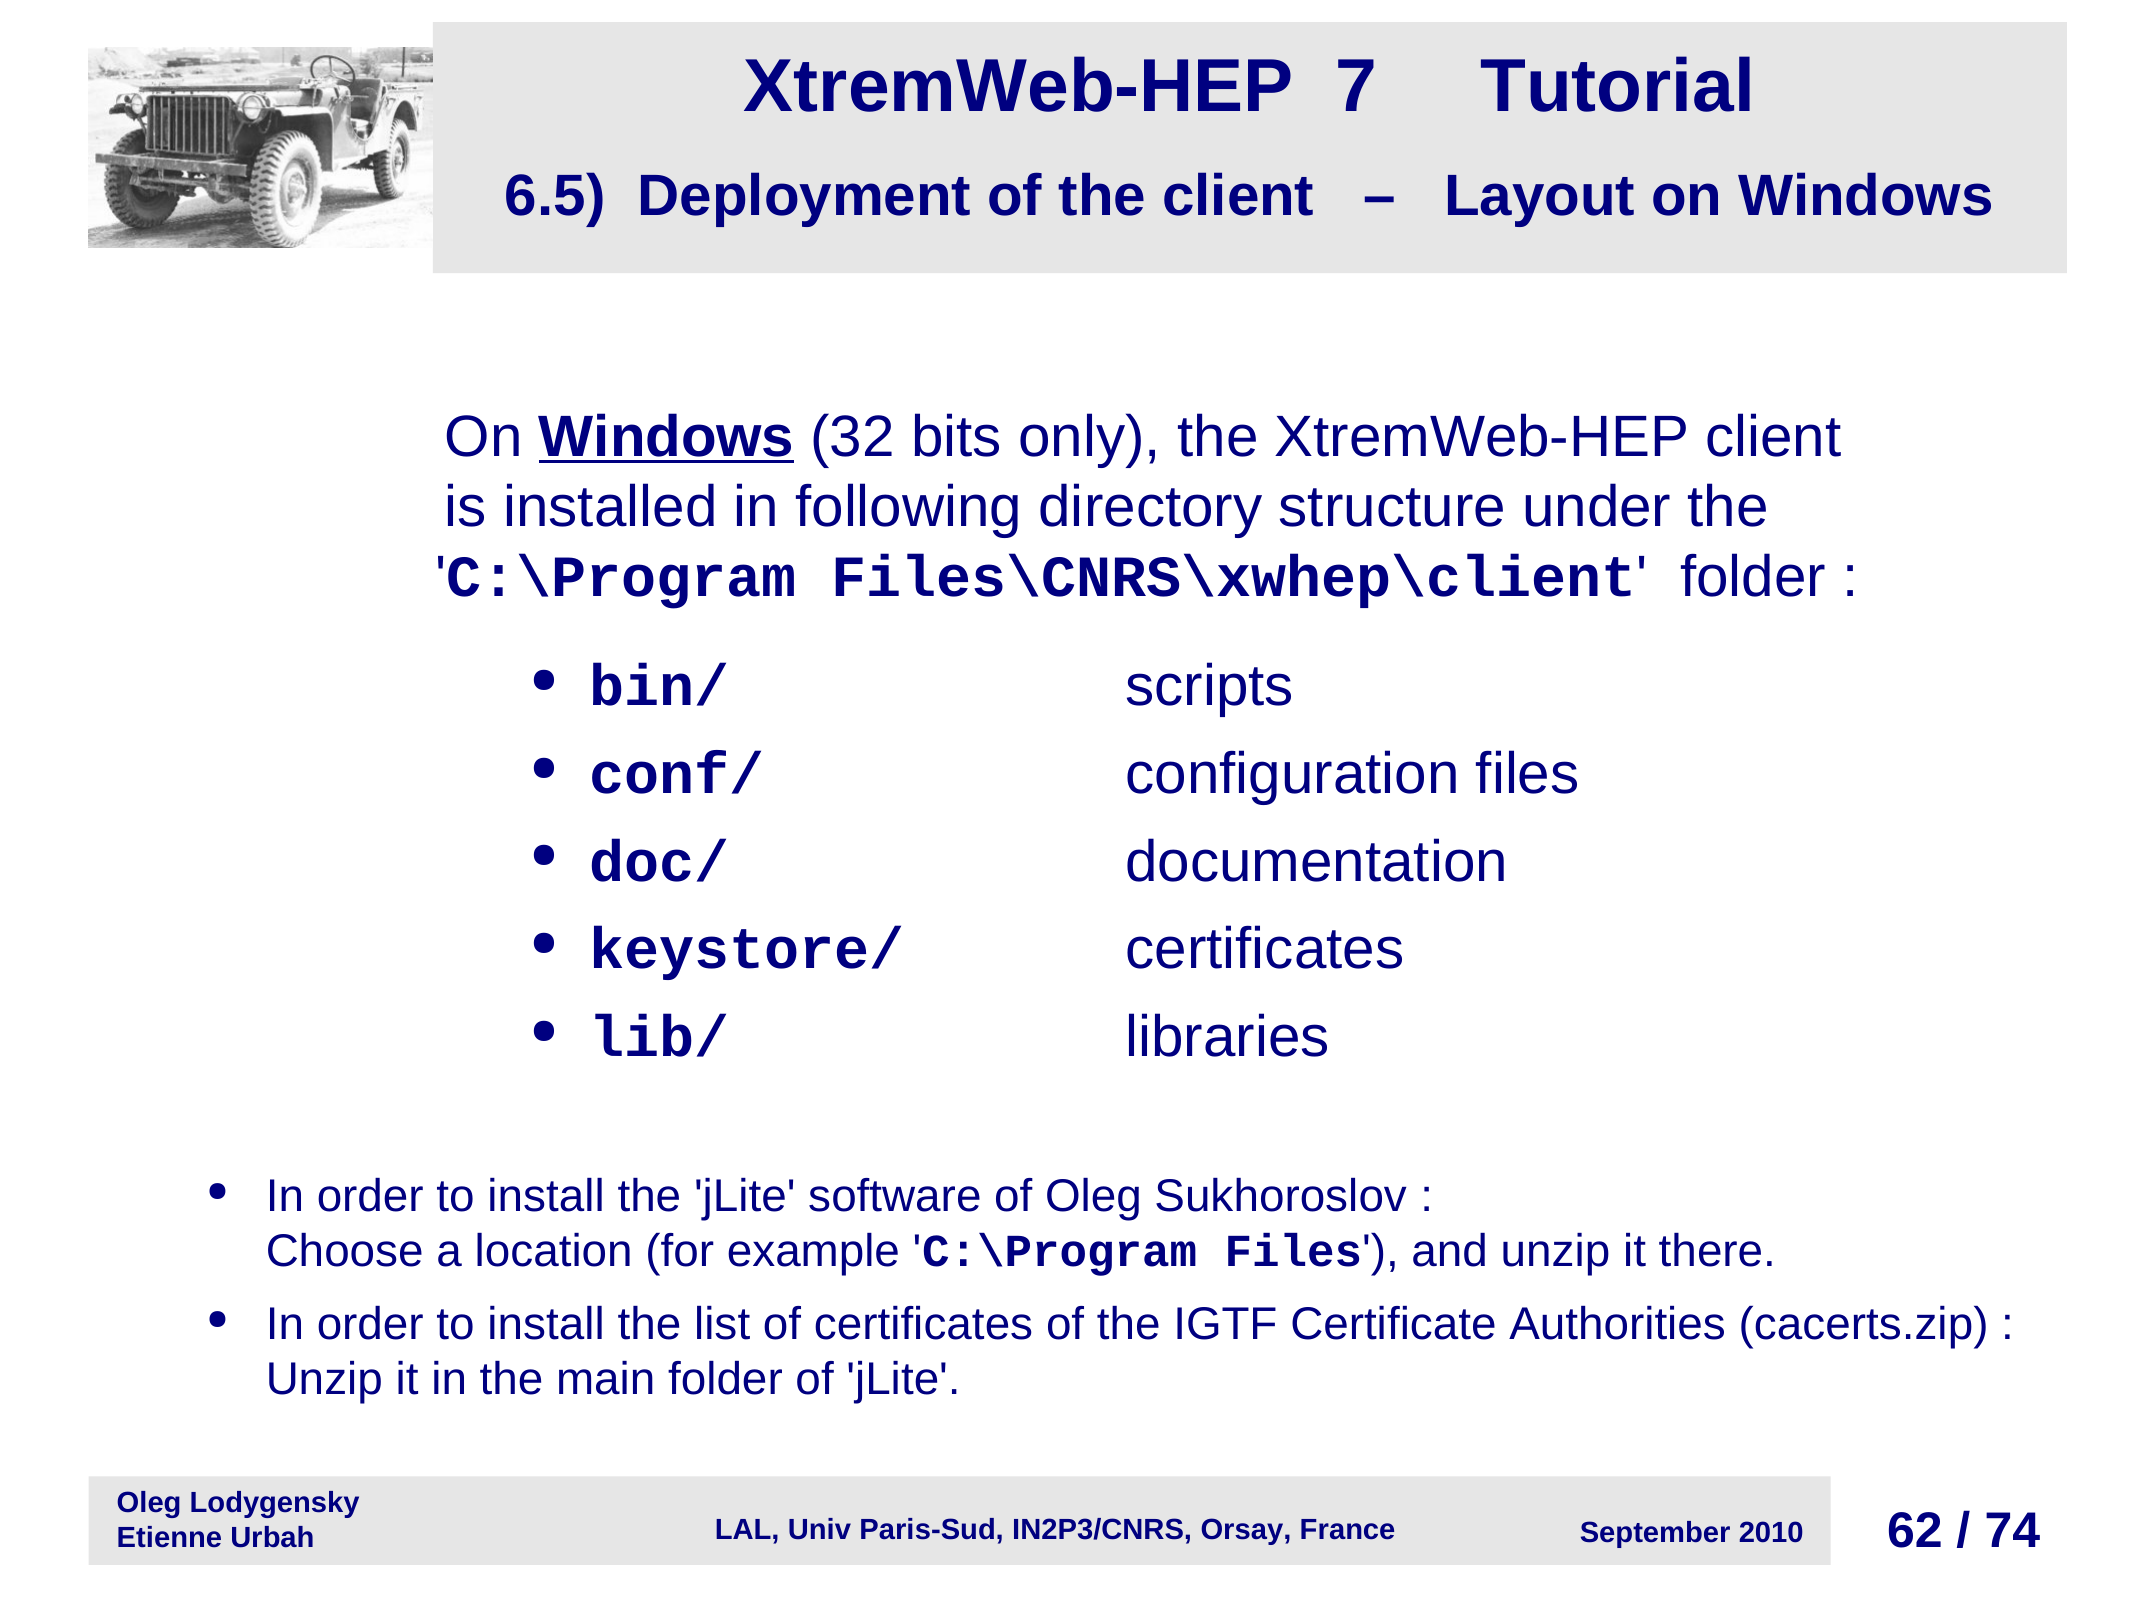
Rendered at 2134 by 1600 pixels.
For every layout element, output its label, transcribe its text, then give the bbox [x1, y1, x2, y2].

text_box bin/ conf/ doc/ keystore/ lib/ [520, 628, 914, 1069]
text_box In order to install the 'jLite' software of Oleg Sukhoroslov : Choose a location (for example 'C:\Program Files'), and unzip it there. In order to install the list of certificates of the IGTF Certificate Authorities (cacerts.zip) : Unzip it in the main folder of 'jLite'. [191, 1150, 2038, 1419]
text_box On Windows (32 bits only), the XtremWeb-HEP client is installed in following directory structure under the 'C:\Program Files\CNRS\xwhep\client' folder : [435, 398, 1905, 628]
title 6.5) Deployment of the client – Layout on Windows [442, 118, 2067, 266]
picture [88, 47, 433, 248]
text_box scripts configuration files documentation certificates libraries [1116, 628, 1870, 1019]
